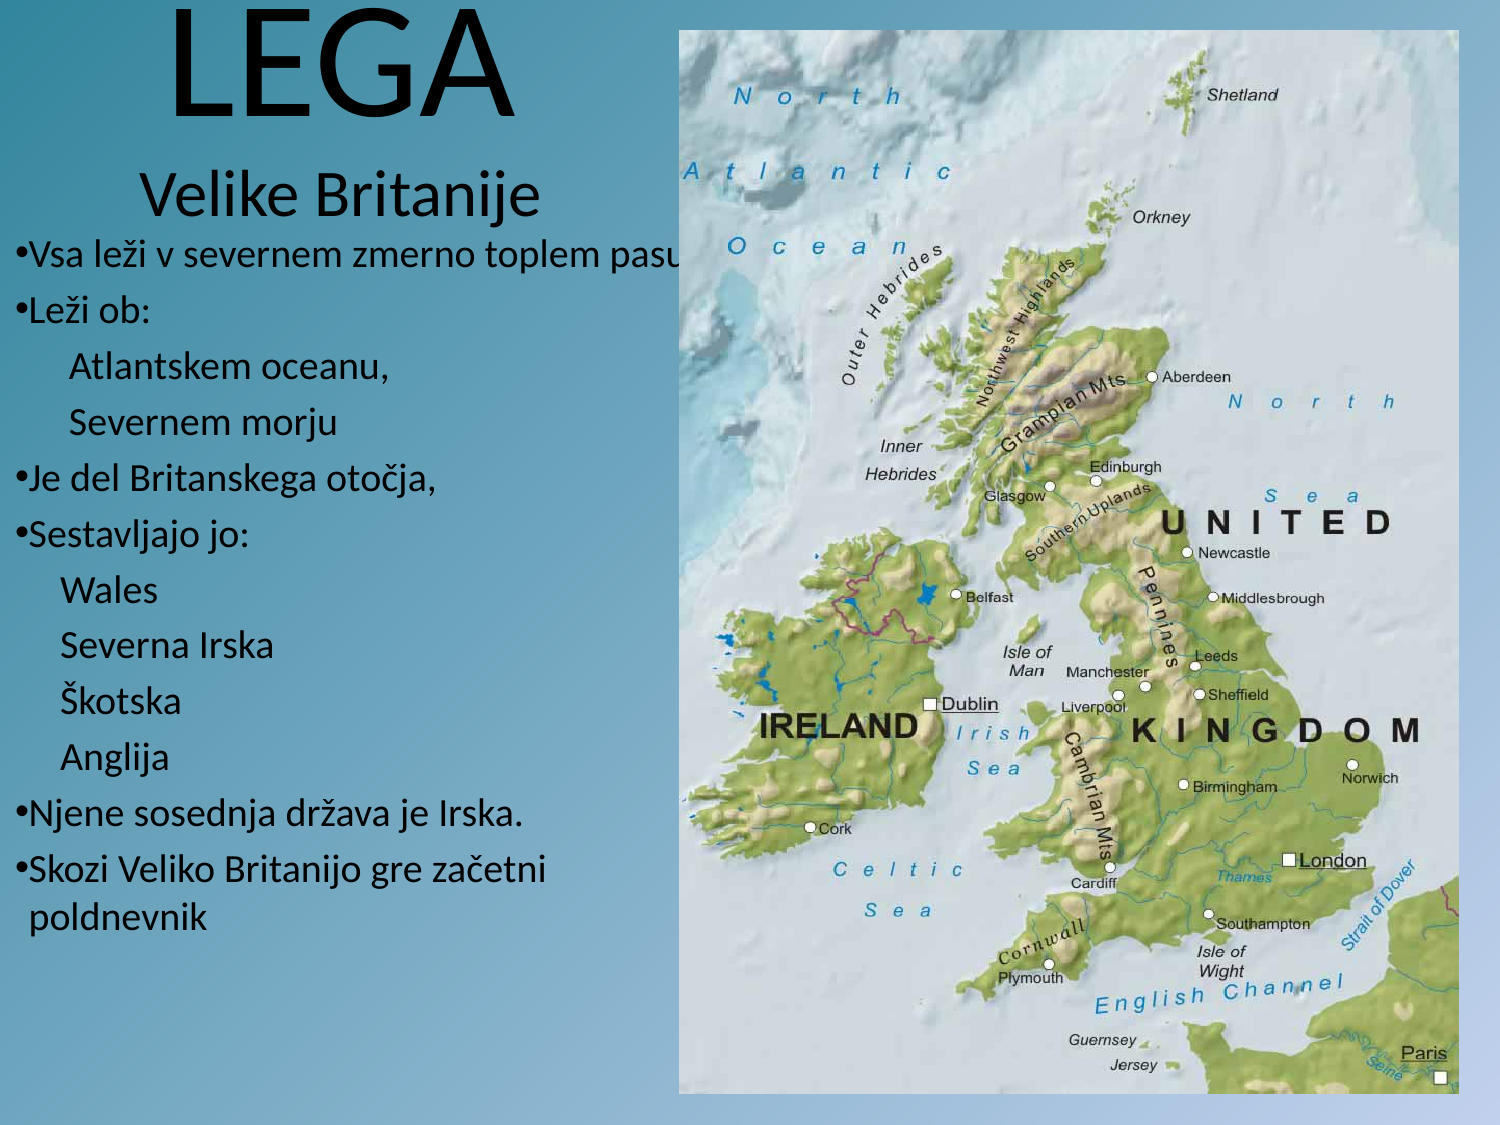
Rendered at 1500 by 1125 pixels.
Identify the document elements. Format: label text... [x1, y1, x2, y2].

title LEGA Velike Britanije [0, 0, 854, 197]
picture [679, 30, 1459, 1094]
list Vsa leži v severnem zmerno toplem pasu. Leži ob: Atlantskem oceanu, Severnem morju Je del Britanskega otočja, Sestavljajo jo: Wales Severna Irska Škotska Anglija Njene sosednja država je Irska. Skozi Veliko Britanijo gre začetni poldnevnik [0, 220, 679, 1071]
